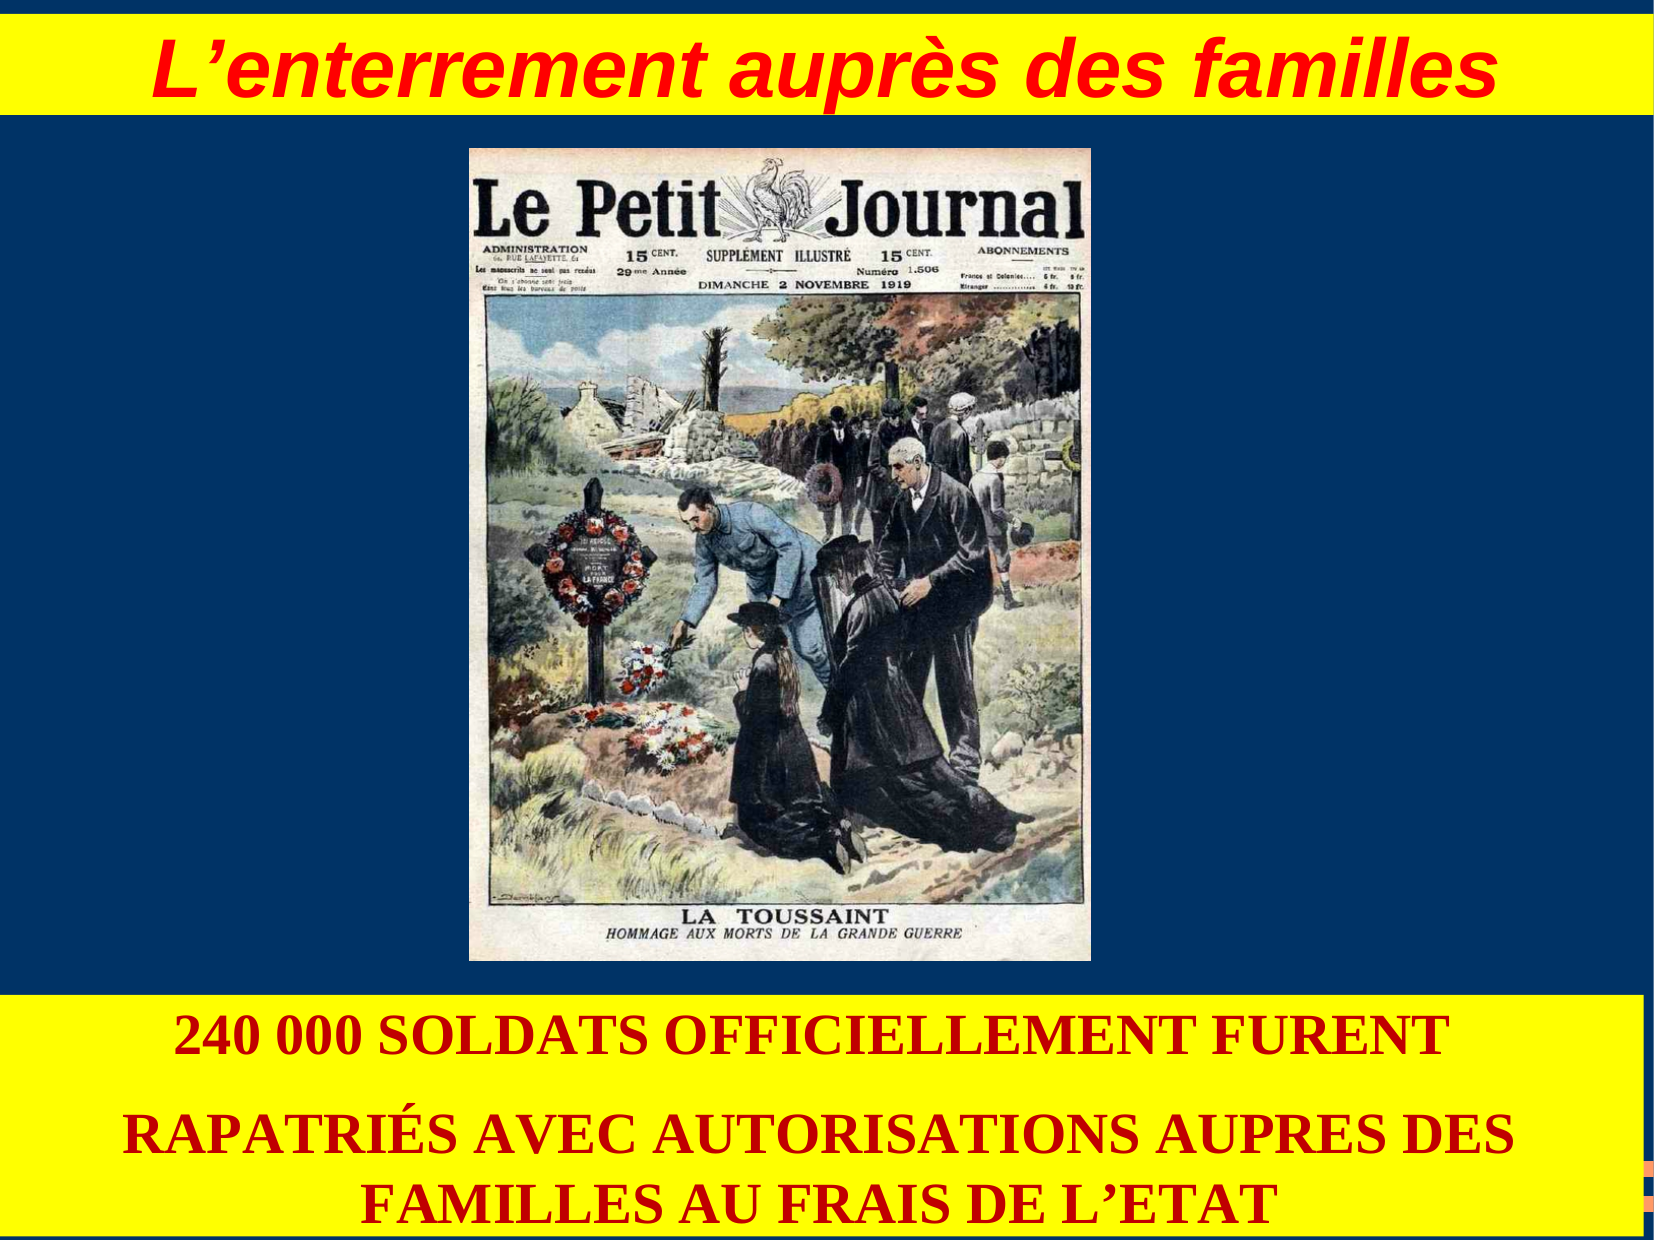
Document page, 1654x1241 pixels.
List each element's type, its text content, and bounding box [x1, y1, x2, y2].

title L’enterrement auprès des familles [0, 13, 1654, 115]
subtitle 240 000 SOLDATS OFFICIELLEMENT FURENT RAPATRIÉS AVEC AUTORISATIONS AUPRES DES FAMILLES AU FRAIS DE L’ETAT [0, 994, 1644, 1237]
picture [469, 148, 1091, 961]
